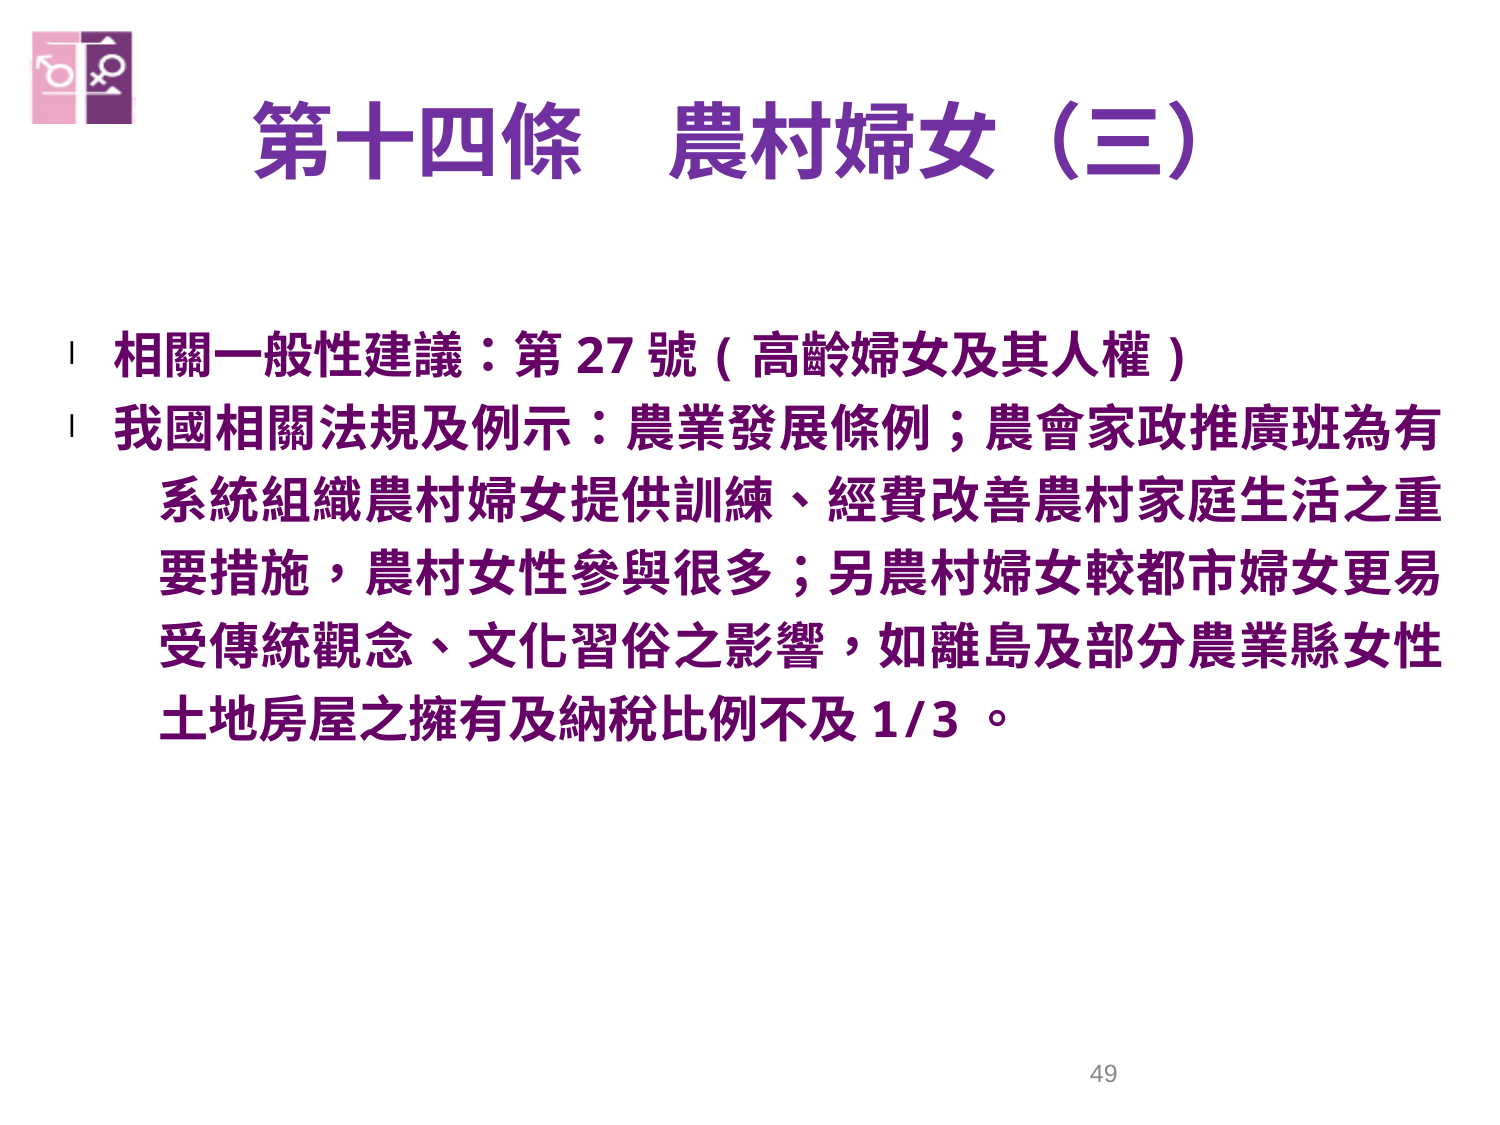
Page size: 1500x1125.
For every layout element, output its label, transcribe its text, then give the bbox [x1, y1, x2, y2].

text_box 49 [1074, 1042, 1426, 1103]
text_box 相關一般性建議：第27號(高齡婦女及其人權) 我國相關法規及例示：農業發展條例；農會家政推廣班為有系統組織農村婦女提供訓練、經費改善農村家庭生活之重要措施，農村女性參與很多；另農村婦女較都市婦女更易受傳統觀念、文化習俗之影響，如離島及部分農業縣女性土地房屋之擁有及納稅比例不及1/3。 [53, 303, 1459, 755]
title 第十四條 農村婦女（三） [75, 45, 1426, 233]
